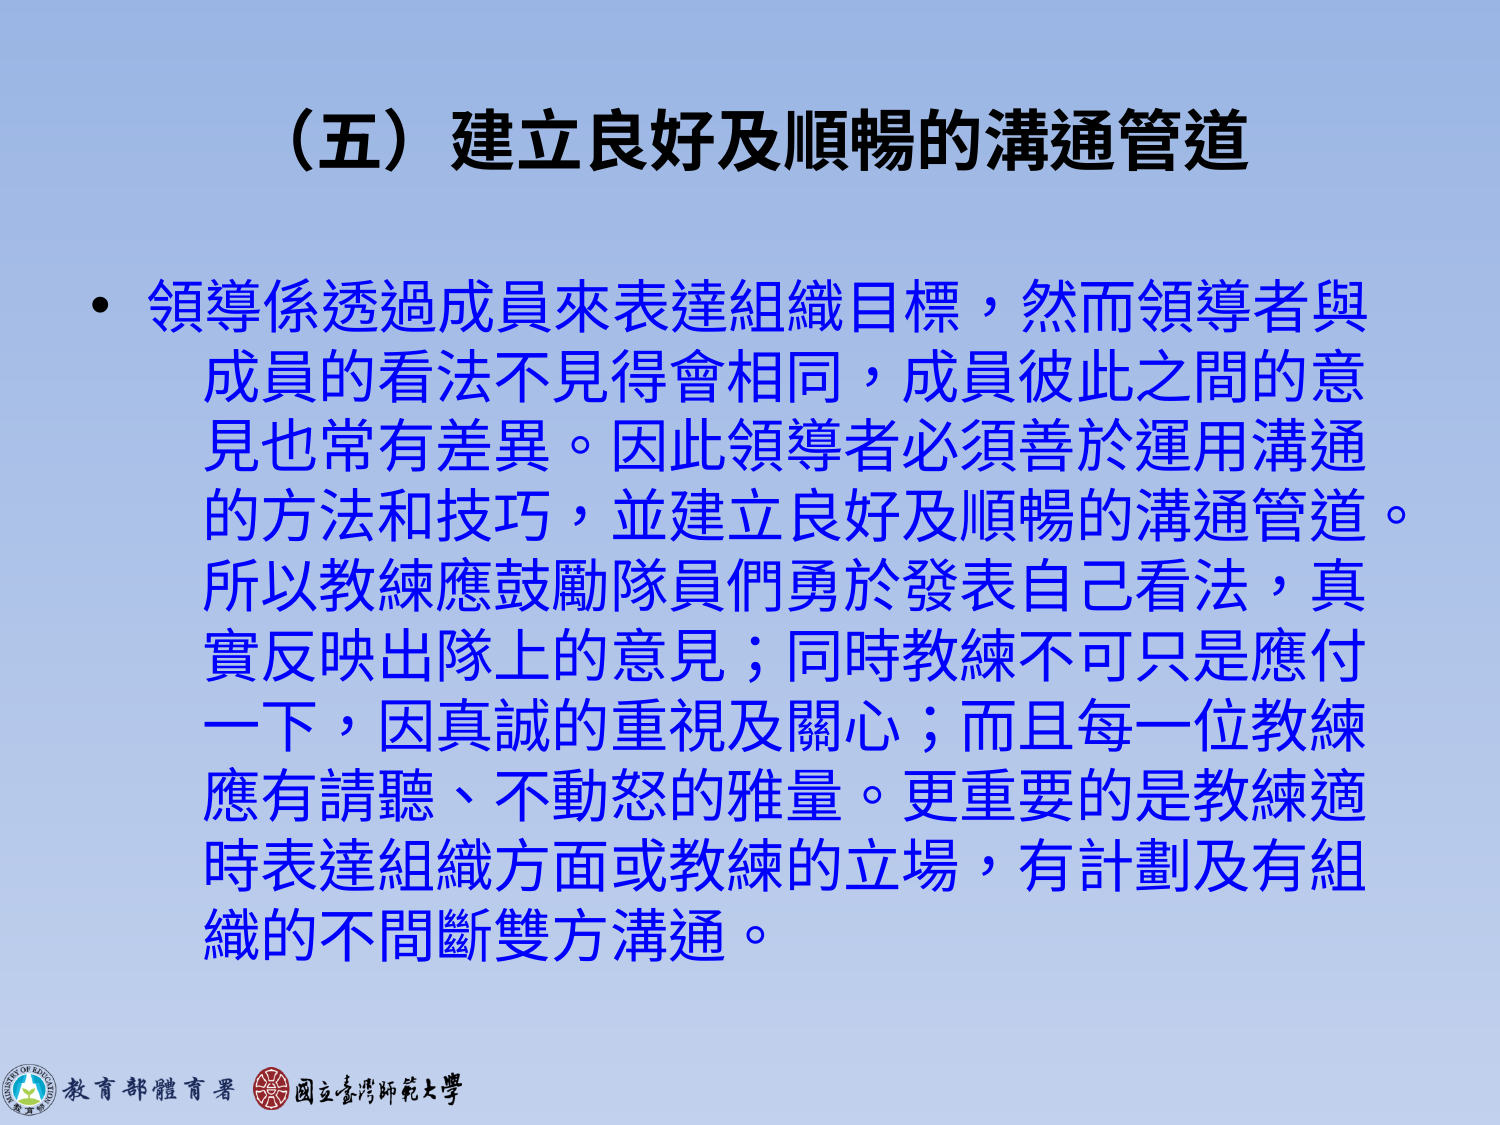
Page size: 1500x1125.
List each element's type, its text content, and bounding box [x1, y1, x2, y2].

title （五）建立良好及順暢的溝通管道 [75, 45, 1426, 233]
list 領導係透過成員來表達組織目標，然而領導者與成員的看法不見得會相同，成員彼此之間的意見也常有差異。因此領導者必須善於運用溝通的方法和技巧，並建立良好及順暢的溝通管道。所以教練應鼓勵隊員們勇於發表自己看法，真實反映出隊上的意見；同時教練不可只是應付一下，因真誠的重視及關心；而且每一位教練應有請聽、不動怒的雅量。更重要的是教練適時表達組織方面或教練的立場，有計劃及有組織的不間斷雙方溝通。 [75, 262, 1426, 1005]
